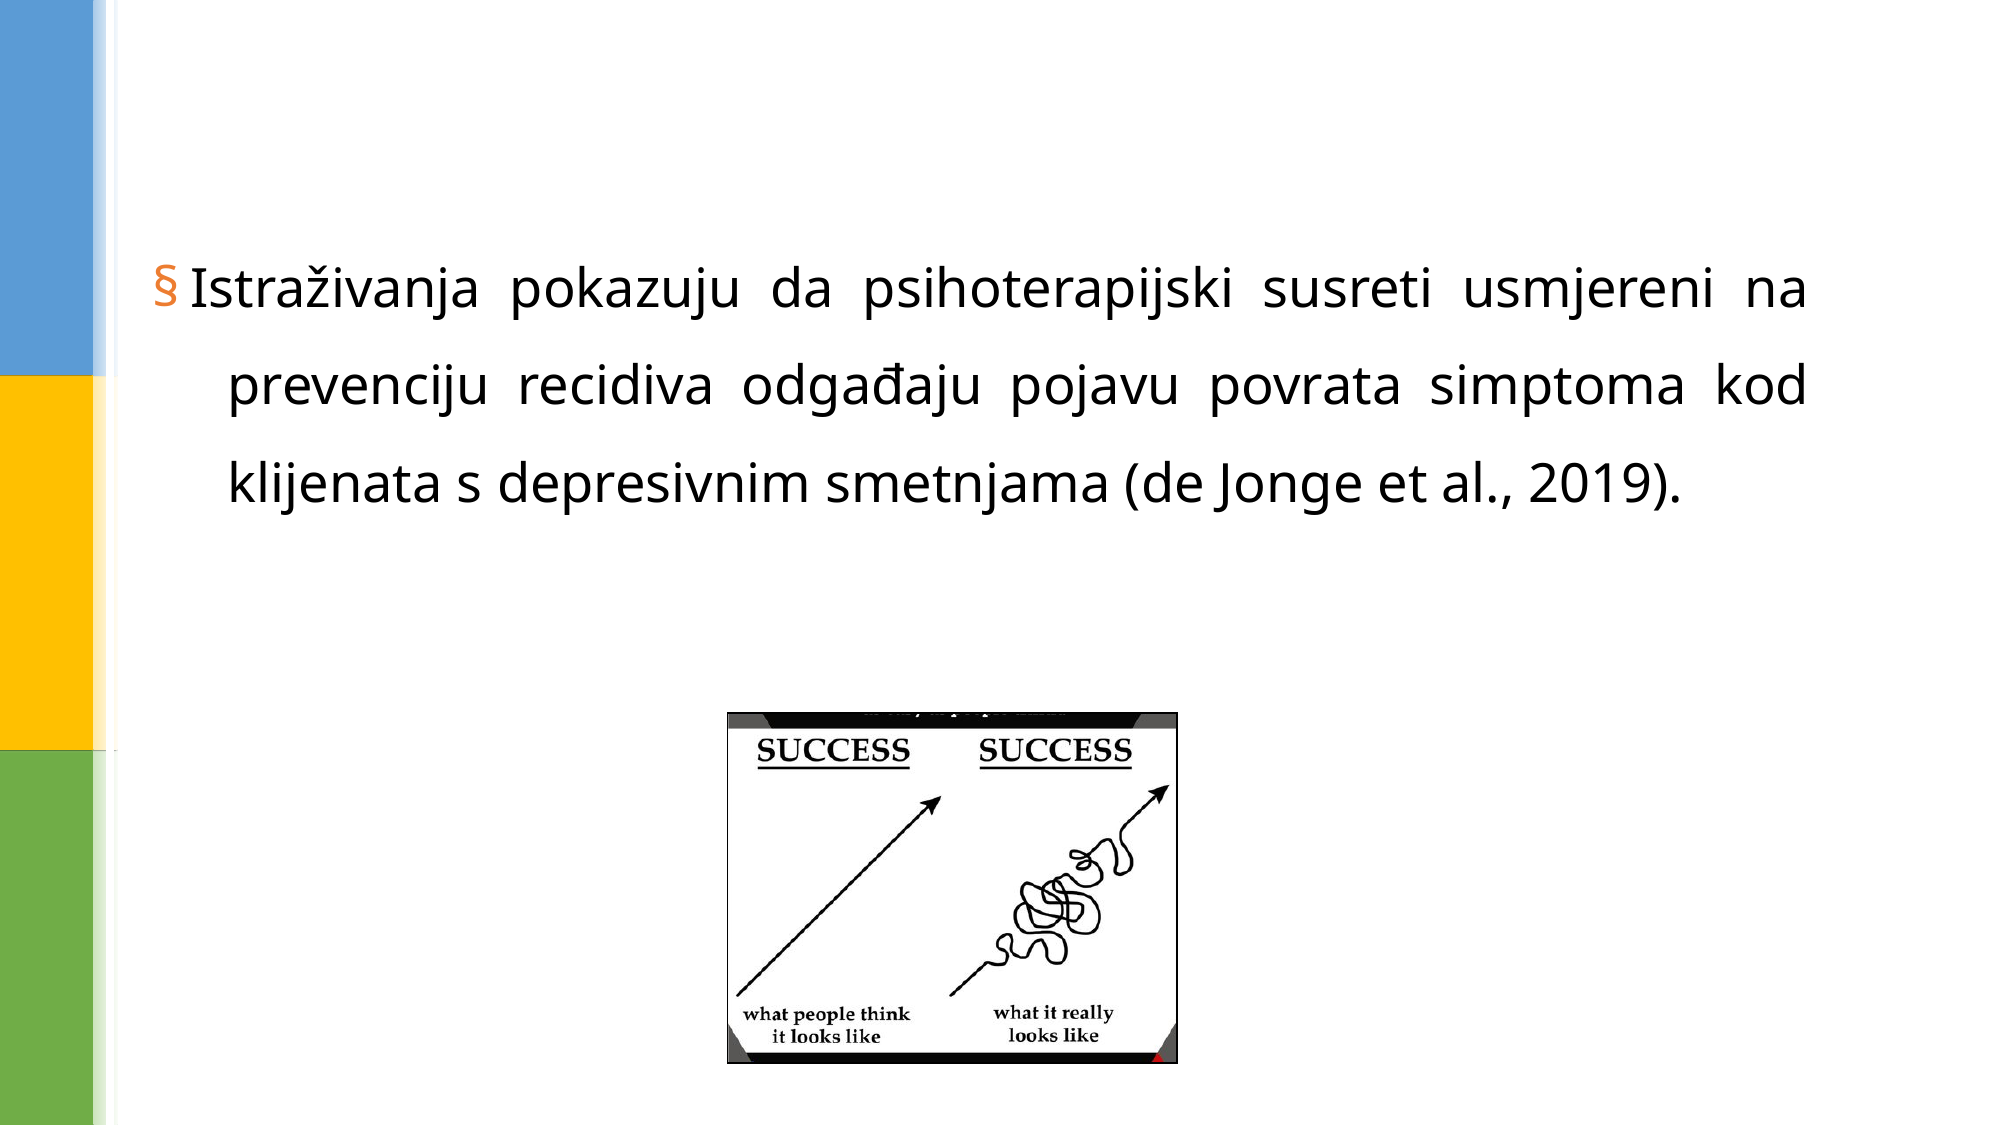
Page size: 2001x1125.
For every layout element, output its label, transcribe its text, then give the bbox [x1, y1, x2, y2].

picture [728, 713, 1177, 1063]
list Istraživanja pokazuju da psihoterapijski susreti usmjereni na prevenciju recidiva odgađaju pojavu povrata simptoma kod klijenata s depresivnim smetnjama (de Jonge et al., 2019). [137, 213, 1934, 1031]
